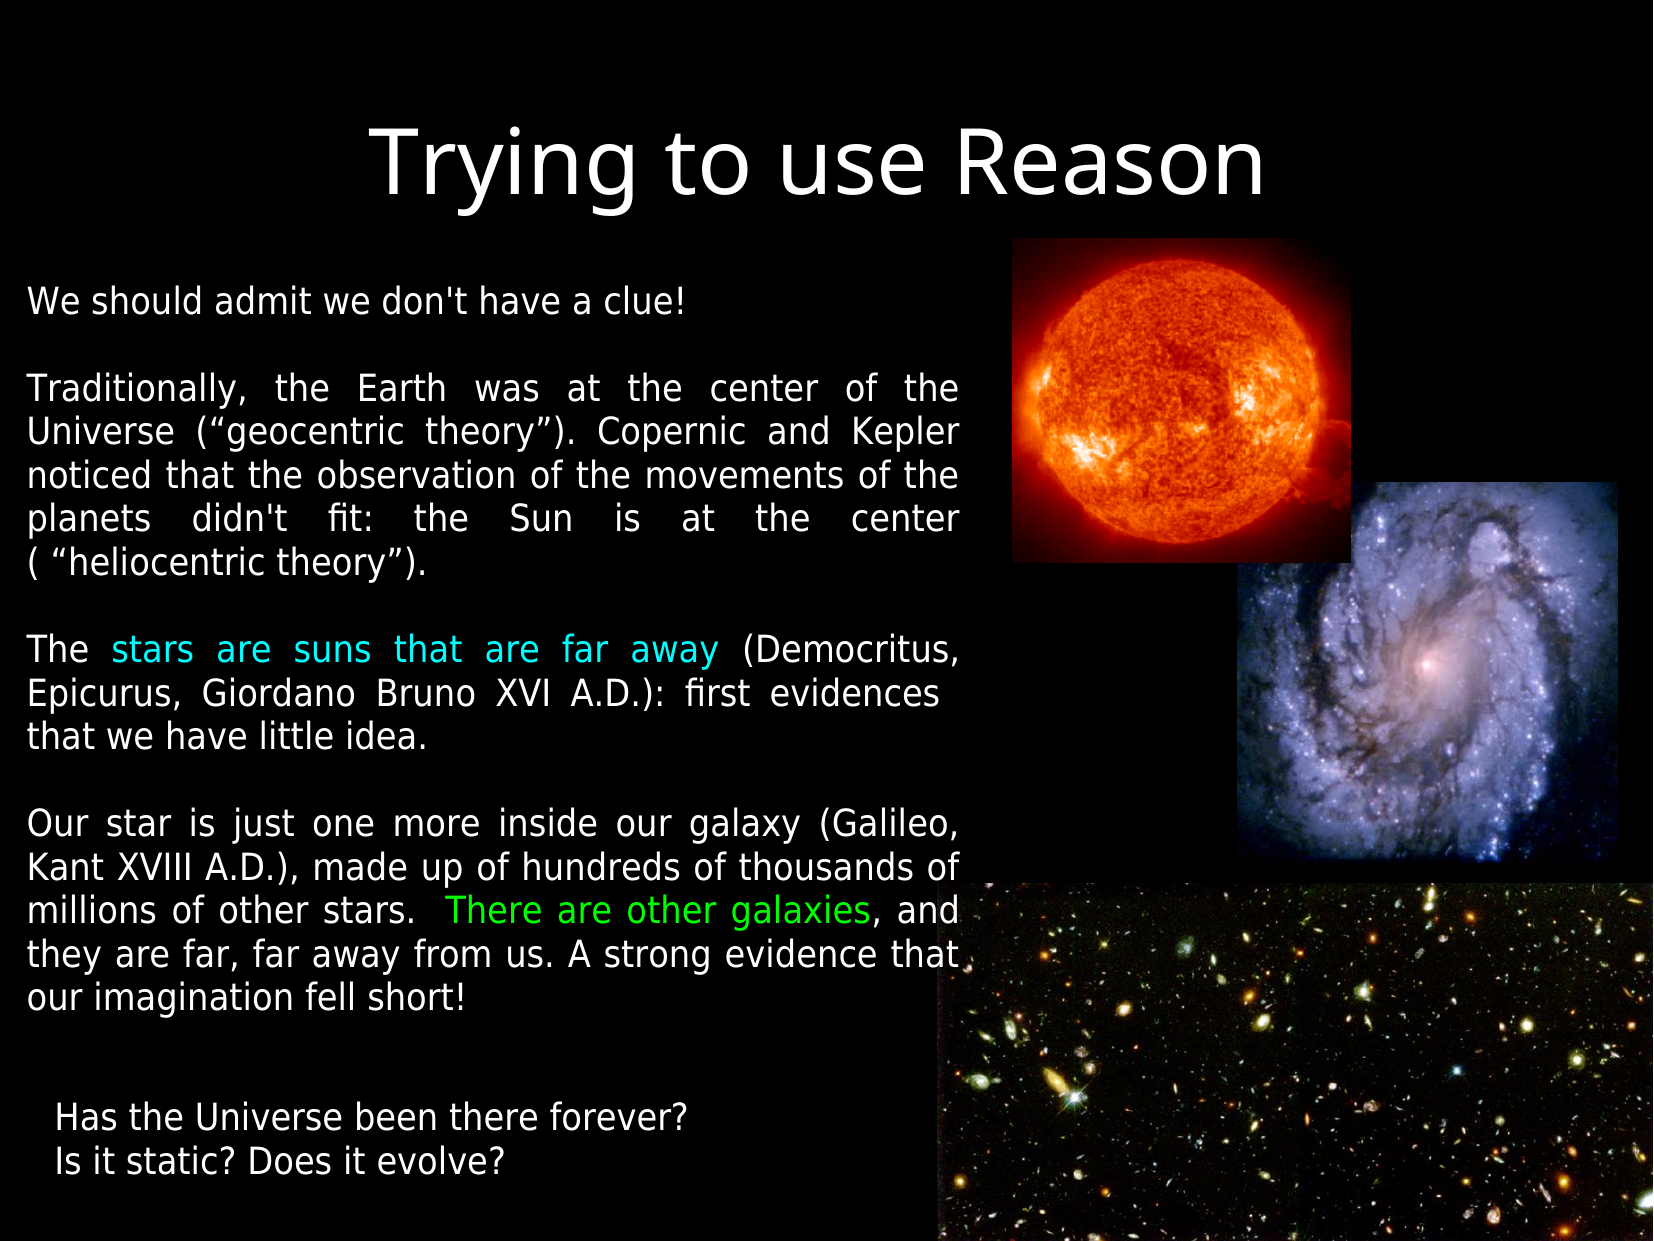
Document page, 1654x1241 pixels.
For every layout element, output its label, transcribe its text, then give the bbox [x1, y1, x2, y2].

picture [1012, 238, 1618, 863]
title Trying to use Reason [75, 55, 1563, 263]
picture [937, 883, 1653, 1241]
text_box We should admit we don't have a clue! Traditionally, the Earth was at the center of the Universe (“geocentric theory”). Copernic and Kepler noticed that the observation of the movements of the planets didn't fit: the Sun is at the center ( “heliocentric theory”). The stars are suns that are far away (Democritus, Epicurus, Giordano Bruno XVI A.D.): first evidences that we have little idea. Our star is just one more inside our galaxy (Galileo, Kant XVIII A.D.), made up of hundreds of thousands of millions of other stars. There are other galaxies, and they are far, far away from us. A strong evidence that our imagination fell short! [11, 272, 976, 1027]
text_box Has the Universe been there forever? Is it static? Does it evolve? [39, 1088, 895, 1191]
